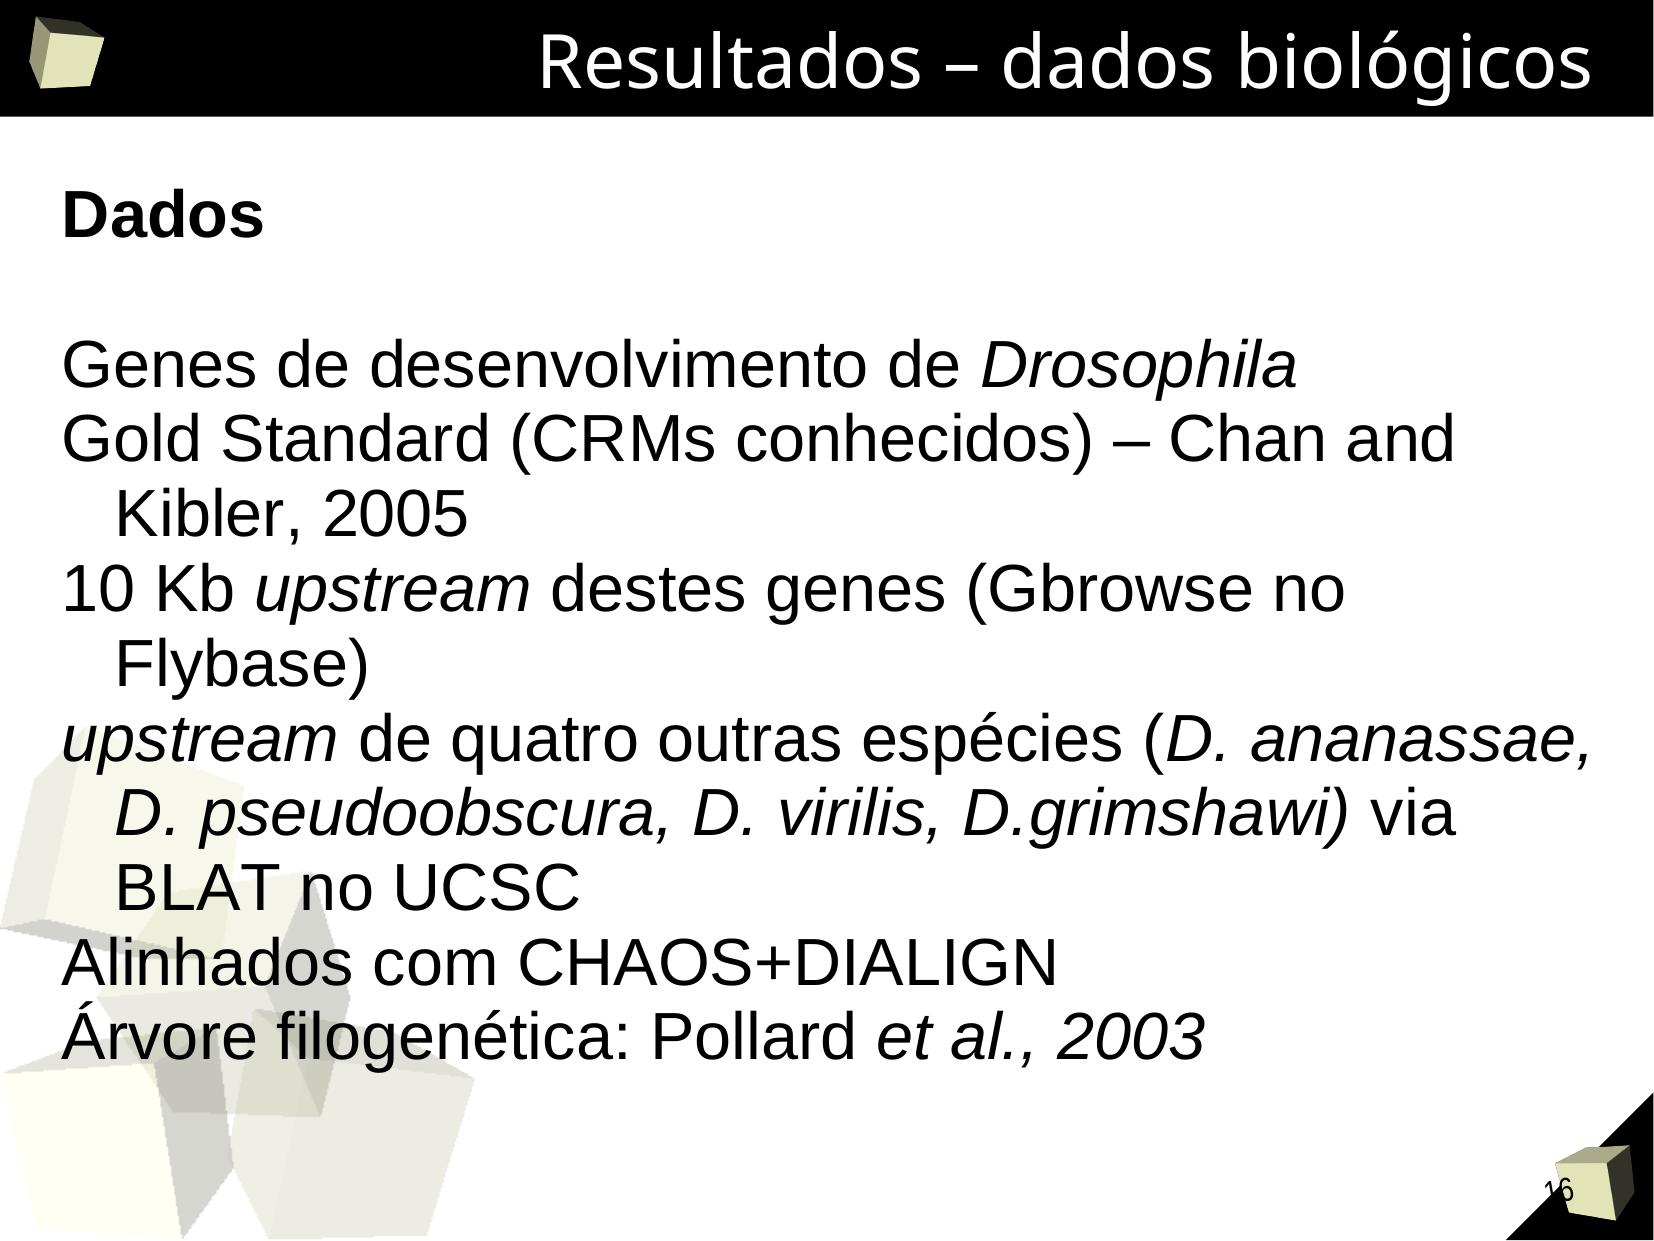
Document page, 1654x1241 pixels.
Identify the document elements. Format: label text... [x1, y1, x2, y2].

list Dados Genes de desenvolvimento de Drosophila Gold Standard (CRMs conhecidos) – Chan and Kibler, 2005 10 Kb upstream destes genes (Gbrowse no Flybase) upstream de quatro outras espécies (D. ananassae, D. pseudoobscura, D. virilis, D.grimshawi) via BLAT no UCSC Alinhados com CHAOS+DIALIGN Árvore filogenética: Pollard et al., 2003 [44, 177, 1611, 1200]
title Resultados – dados biológicos [118, 0, 1595, 119]
picture [0, 726, 477, 1241]
